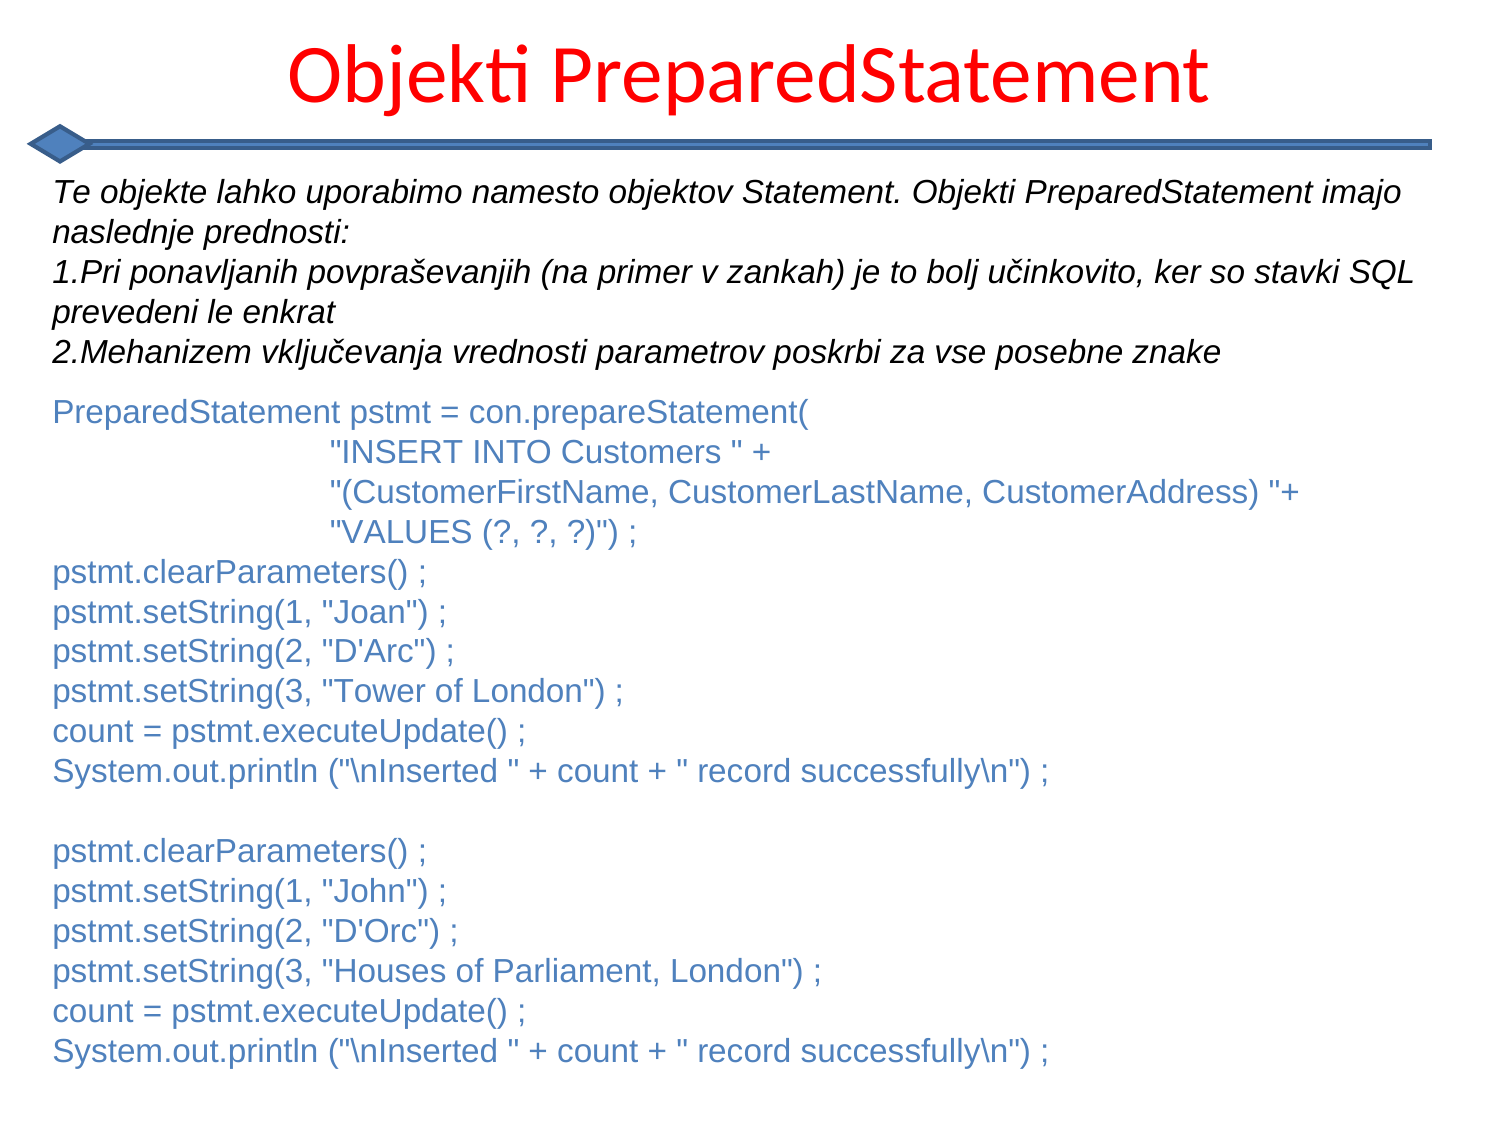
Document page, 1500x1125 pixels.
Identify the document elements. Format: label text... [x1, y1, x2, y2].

text_box Te objekte lahko uporabimo namesto objektov Statement. Objekti PreparedStatement imajo naslednje prednosti: Pri ponavljanih povpraševanjih (na primer v zankah) je to bolj učinkovito, ker so stavki SQL prevedeni le enkrat Mehanizem vključevanja vrednosti parametrov poskrbi za vse posebne znake [37, 162, 1463, 418]
title Objekti PreparedStatement [75, 0, 1426, 138]
text_box PreparedStatement pstmt = con.prepareStatement( "INSERT INTO Customers " + "(CustomerFirstName, CustomerLastName, CustomerAddress) "+ "VALUES (?, ?, ?)") ; pstmt.clearParameters() ; pstmt.setString(1, "Joan") ; pstmt.setString(2, "D'Arc") ; pstmt.setString(3, "Tower of London") ; count = pstmt.executeUpdate() ; System.out.println ("\nInserted " + count + " record successfully\n") ; pstmt.clearParameters() ; pstmt.setString(1, "John") ; pstmt.setString(2, "D'Orc") ; pstmt.setString(3, "Houses of Parliament, London") ; count = pstmt.executeUpdate() ; System.out.println ("\nInserted " + count + " record successfully\n") ; [37, 382, 1450, 1077]
